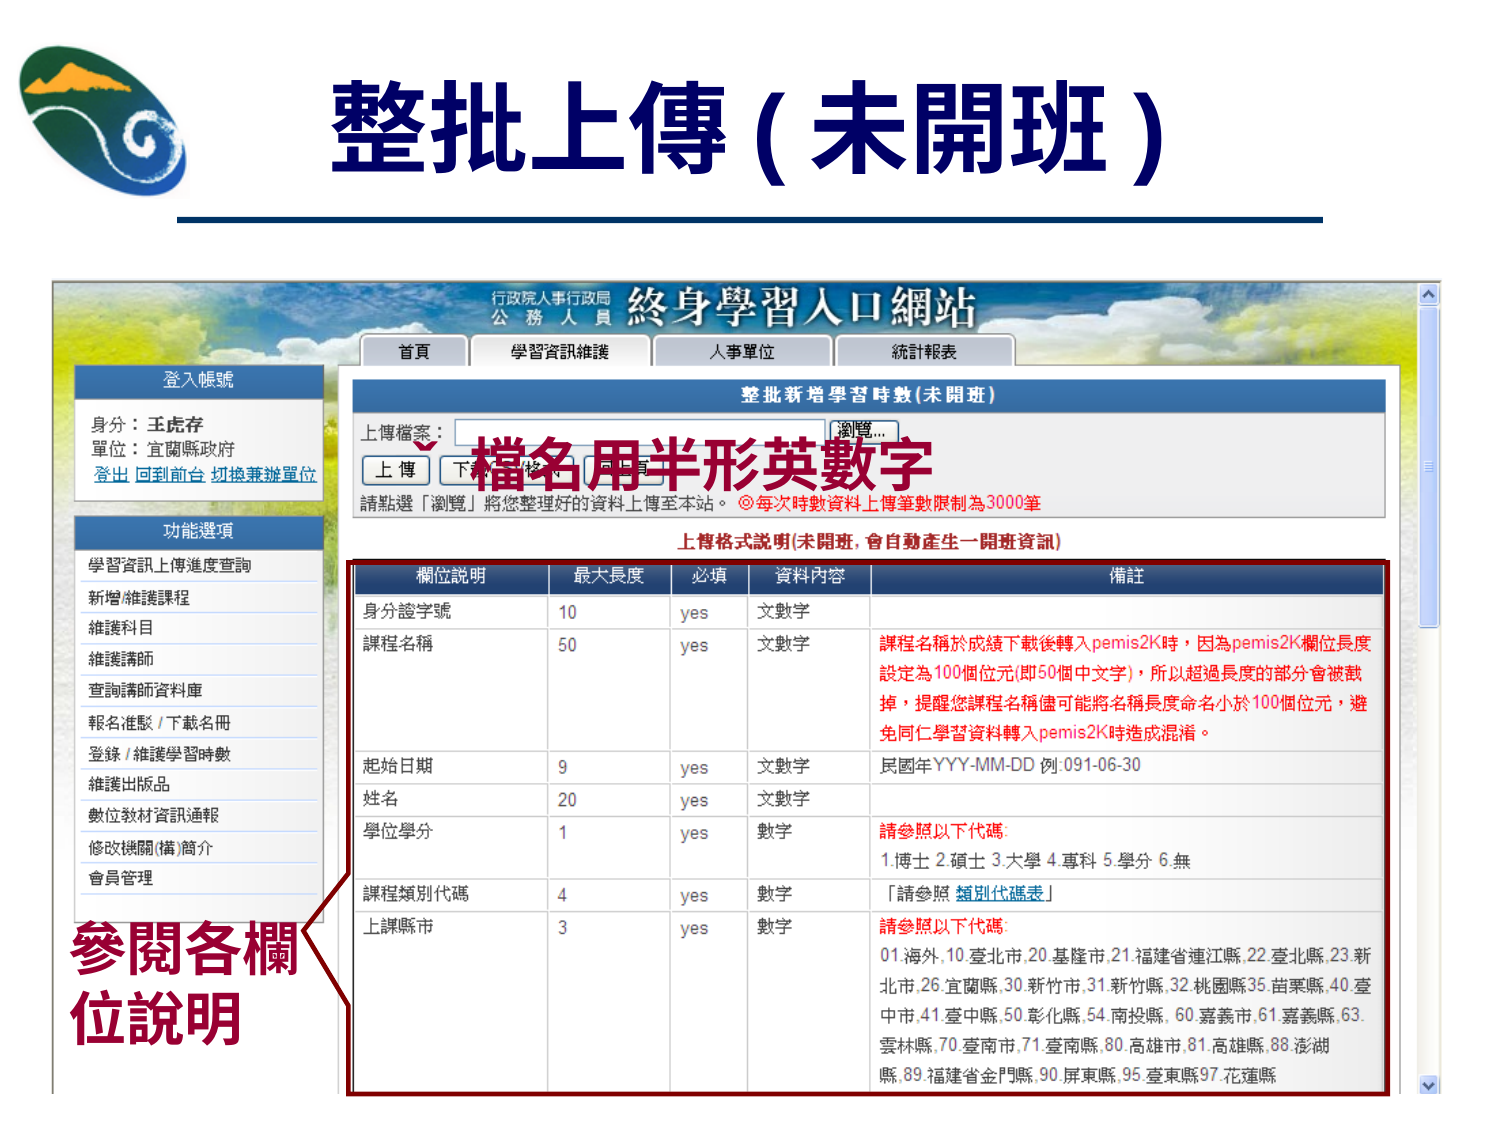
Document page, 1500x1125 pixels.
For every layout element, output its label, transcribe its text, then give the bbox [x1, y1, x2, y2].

picture [17, 42, 190, 199]
text_box ˇ [395, 420, 454, 506]
text_box 參閱各欄位說明 [53, 904, 325, 1061]
text_box 整批上傳(未開班) [110, 55, 1385, 196]
text_box 檔名用半形英數字 [454, 420, 1152, 506]
picture [325, 565, 1385, 1091]
picture [51, 278, 1443, 1094]
